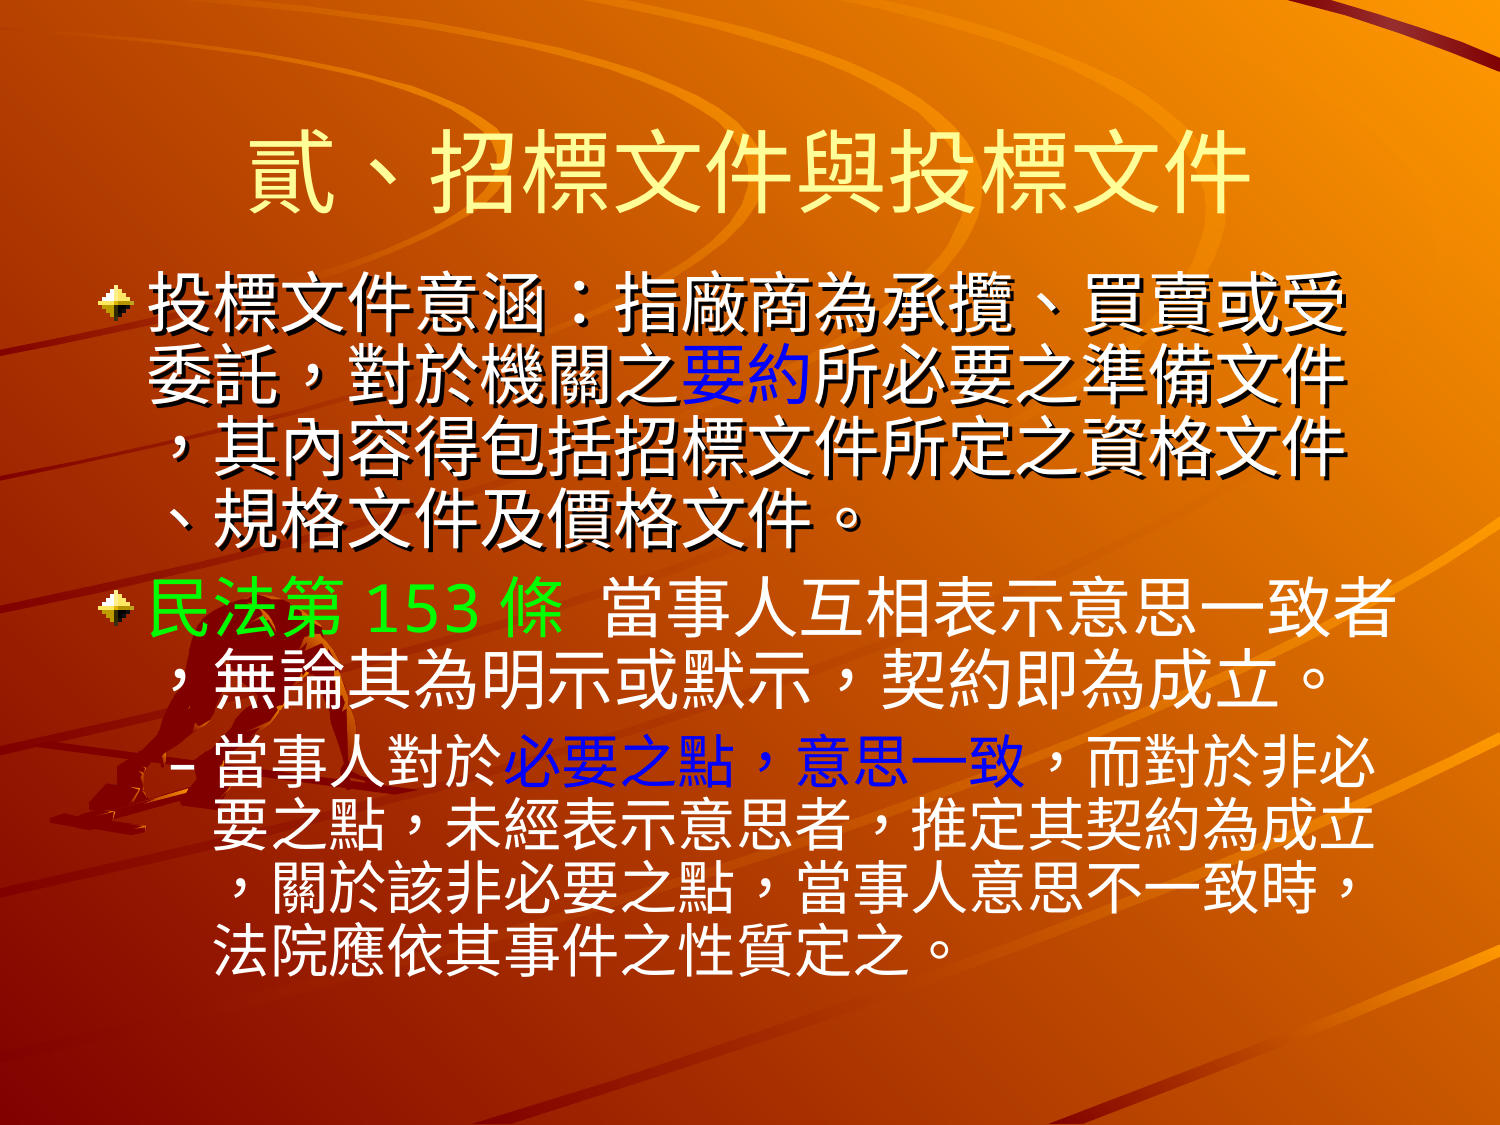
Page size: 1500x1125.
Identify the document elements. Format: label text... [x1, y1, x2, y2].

list 投標文件意涵：指廠商為承攬、買賣或受委託，對於機關之要約所必要之準備文件，其內容得包括招標文件所定之資格文件、規格文件及價格文件。 民法第153條 當事人互相表示意思一致者，無論其為明示或默示，契約即為成立。 當事人對於必要之點，意思一致，而對於非必要之點，未經表示意思者，推定其契約為成立，關於該非必要之點，當事人意思不一致時，法院應依其事件之性質定之。 [75, 262, 1426, 1006]
title 貳、招標文件與投標文件 [75, 25, 1426, 233]
